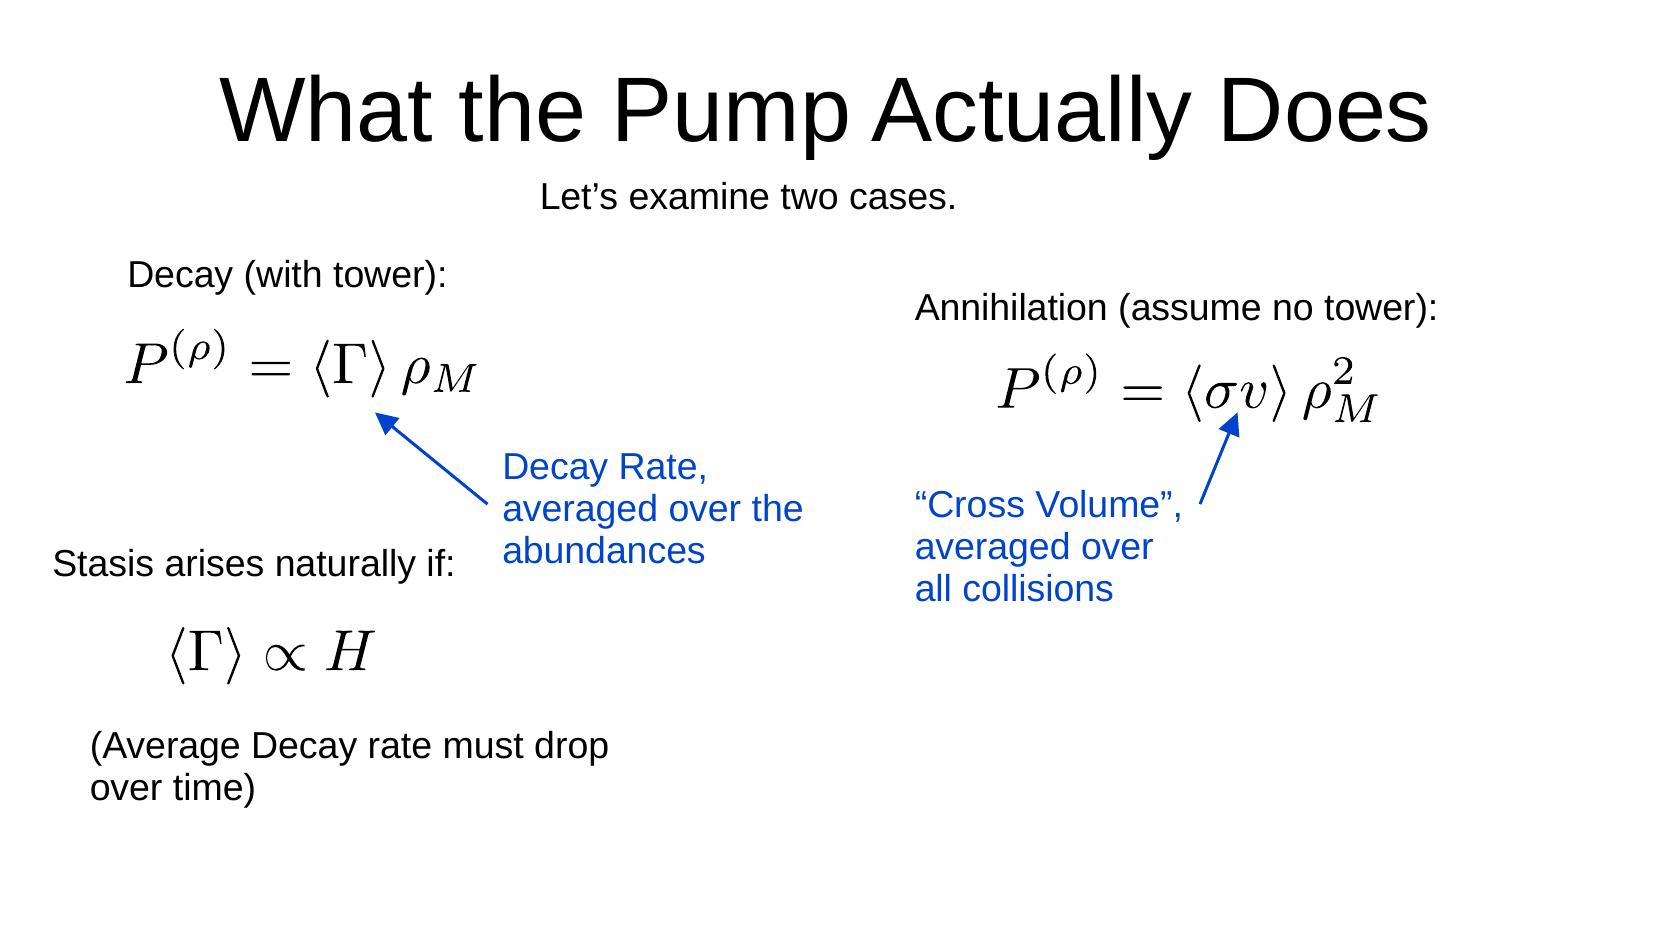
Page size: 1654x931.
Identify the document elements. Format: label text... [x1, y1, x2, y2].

text_box [997, 353, 1379, 423]
text_box Decay Rate, averaged over the abundances [487, 438, 826, 580]
text_box Annihilation (assume no tower): [900, 279, 1576, 338]
text_box (Average Decay rate must drop over time) [75, 717, 638, 863]
text_box “Cross Volume”, averaged over all collisions [900, 475, 1201, 617]
title What the Pump Actually Does [82, 32, 1571, 188]
text_box Decay (with tower): [112, 246, 563, 304]
text_box Let’s examine two cases. [525, 168, 976, 226]
text_box [168, 626, 376, 685]
text_box [125, 328, 477, 398]
text_box Stasis arises naturally if: [37, 534, 488, 601]
